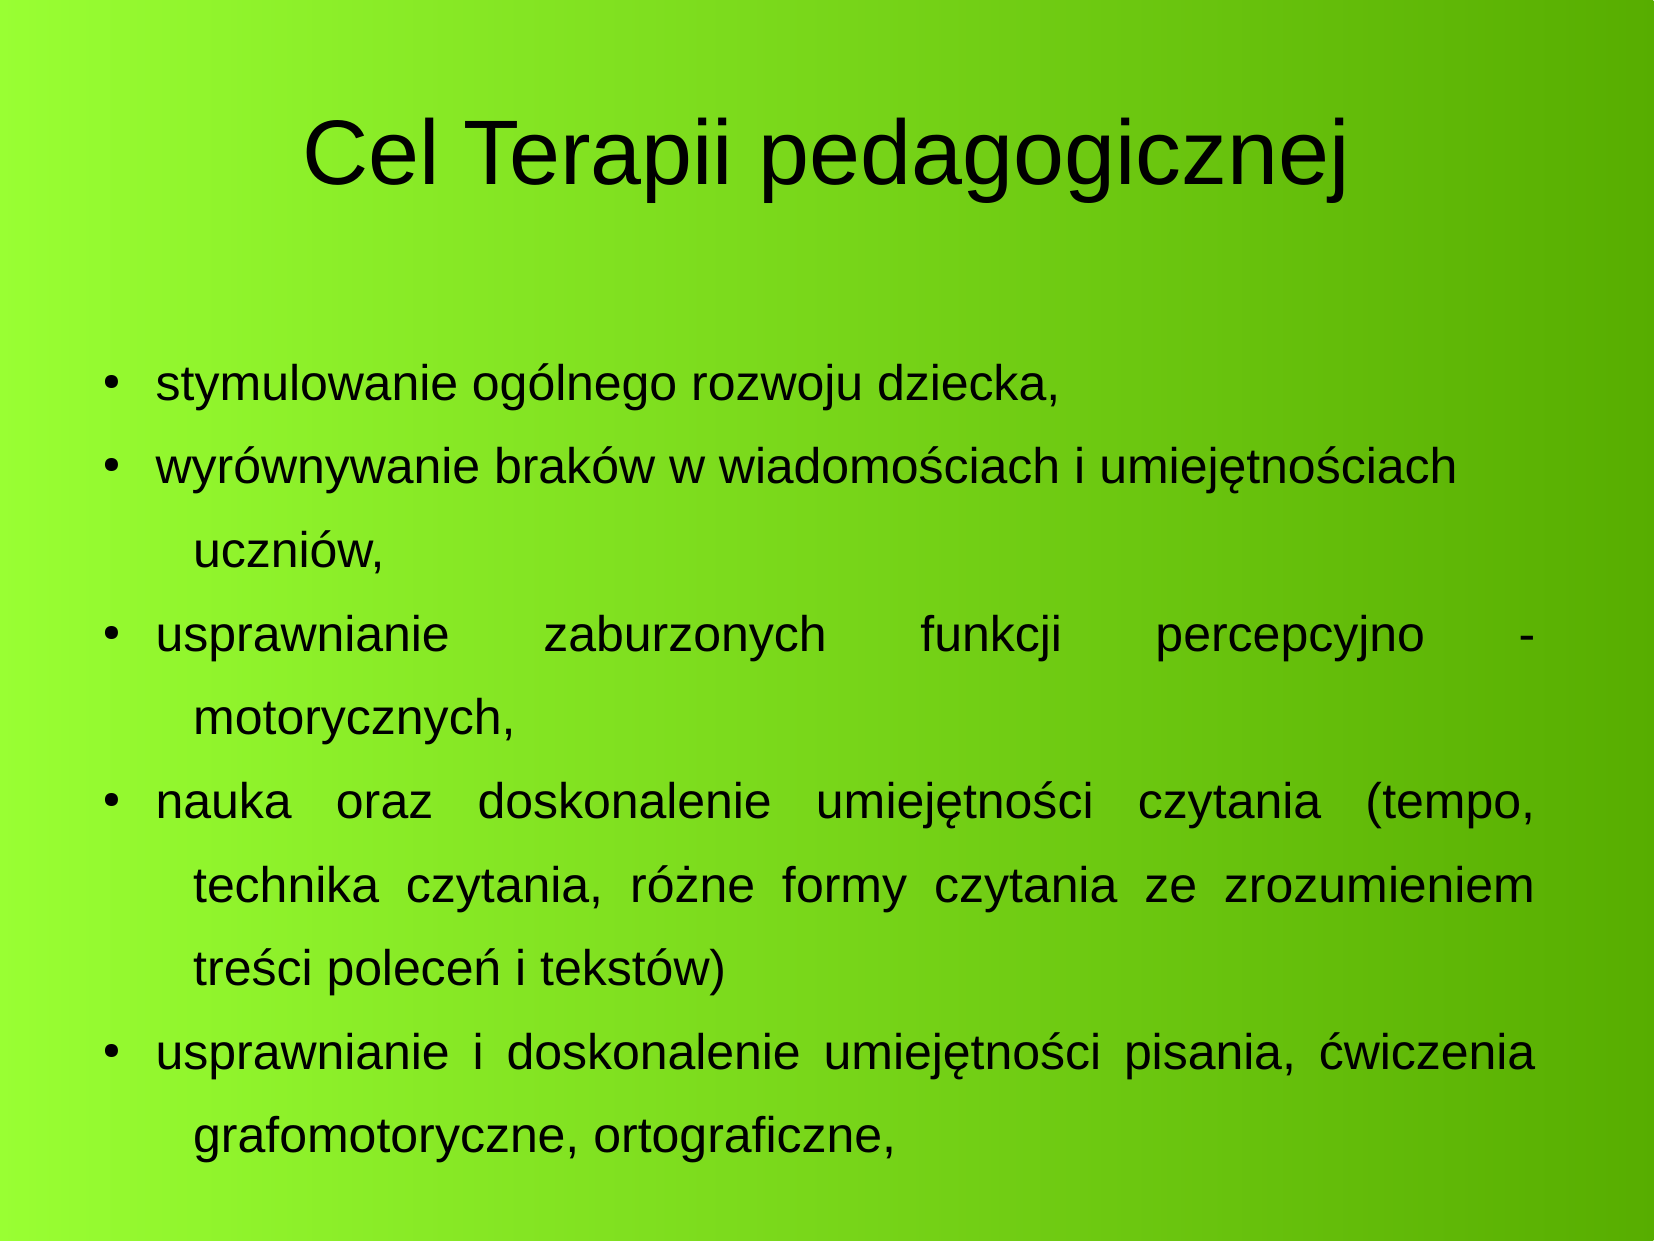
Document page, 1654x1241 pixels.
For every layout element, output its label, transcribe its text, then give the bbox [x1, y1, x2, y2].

list stymulowanie ogólnego rozwoju dziecka, wyrównywanie braków w wiadomościach i umiejętnościach uczniów, usprawnianie zaburzonych funkcji percepcyjno - motorycznych, nauka oraz doskonalenie umiejętności czytania (tempo, technika czytania, różne formy czytania ze zrozumieniem treści poleceń i tekstów) usprawnianie i doskonalenie umiejętności pisania, ćwiczenia grafomotoryczne, ortograficzne, [47, 327, 1536, 1146]
title Cel Terapii pedagogicznej [82, 49, 1571, 257]
